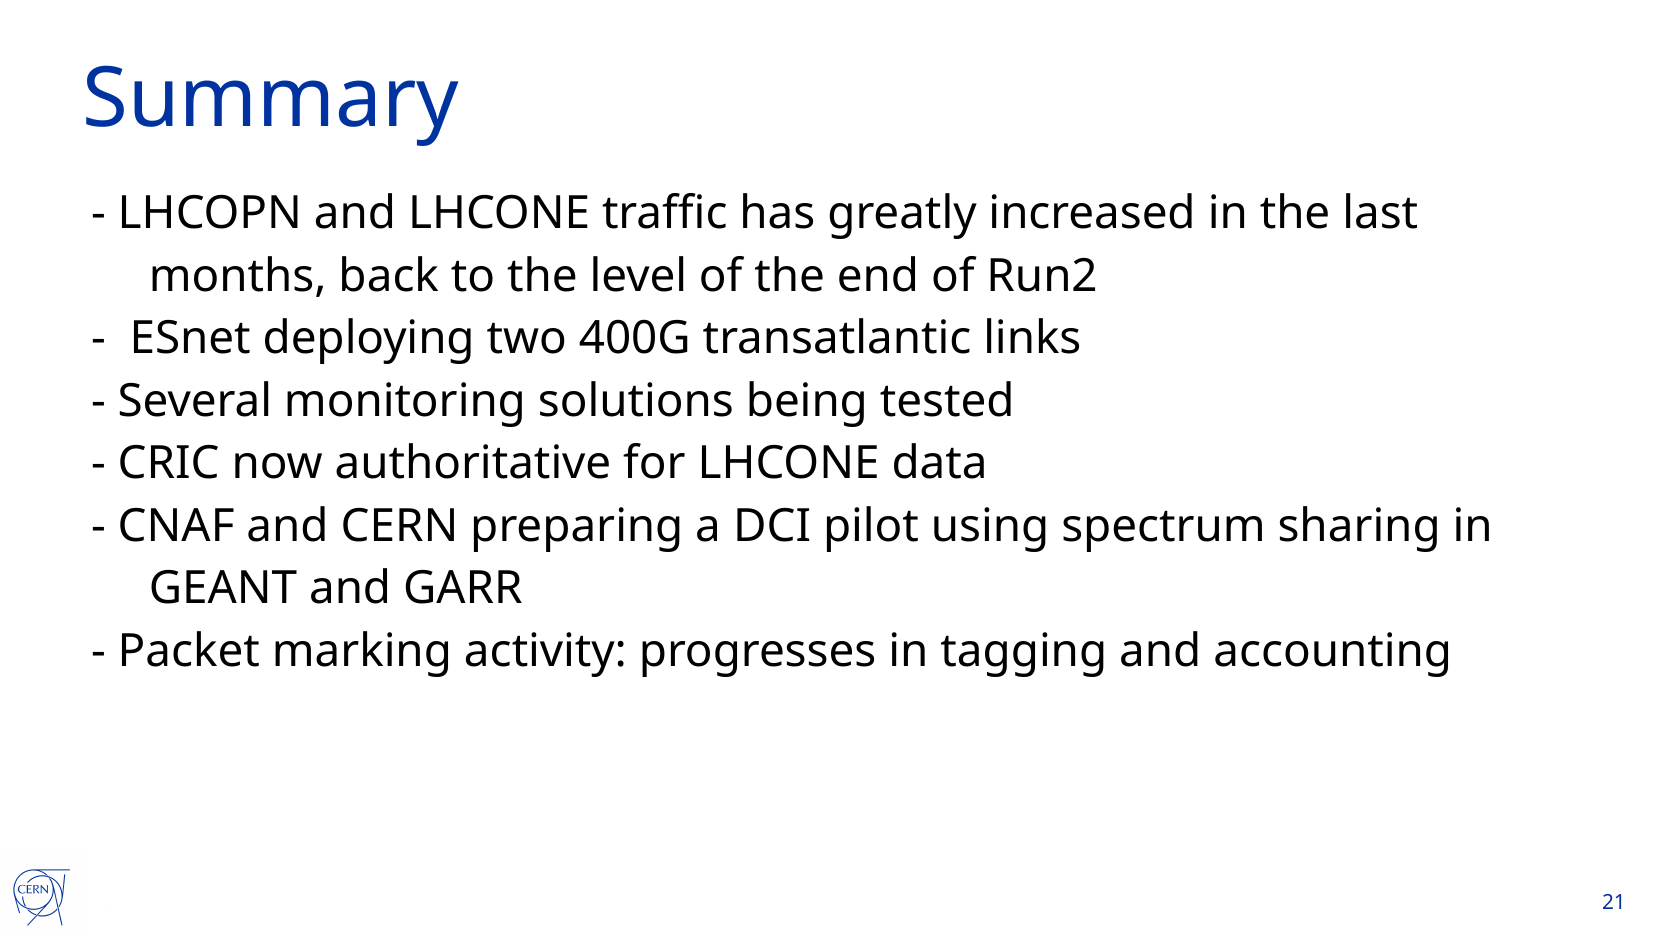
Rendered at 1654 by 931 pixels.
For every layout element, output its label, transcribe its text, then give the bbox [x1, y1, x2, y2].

picture [0, 850, 127, 931]
title Summary [82, 37, 1571, 142]
text_box - LHCOPN and LHCONE traffic has greatly increased in the last months, back to the level of the end of Run2 - ESnet deploying two 400G transatlantic links - Several monitoring solutions being tested - CRIC now authoritative for LHCONE data - CNAF and CERN preparing a DCI pilot using spectrum sharing in GEANT and GARR - Packet marking activity: progresses in tagging and accounting [76, 172, 1601, 792]
